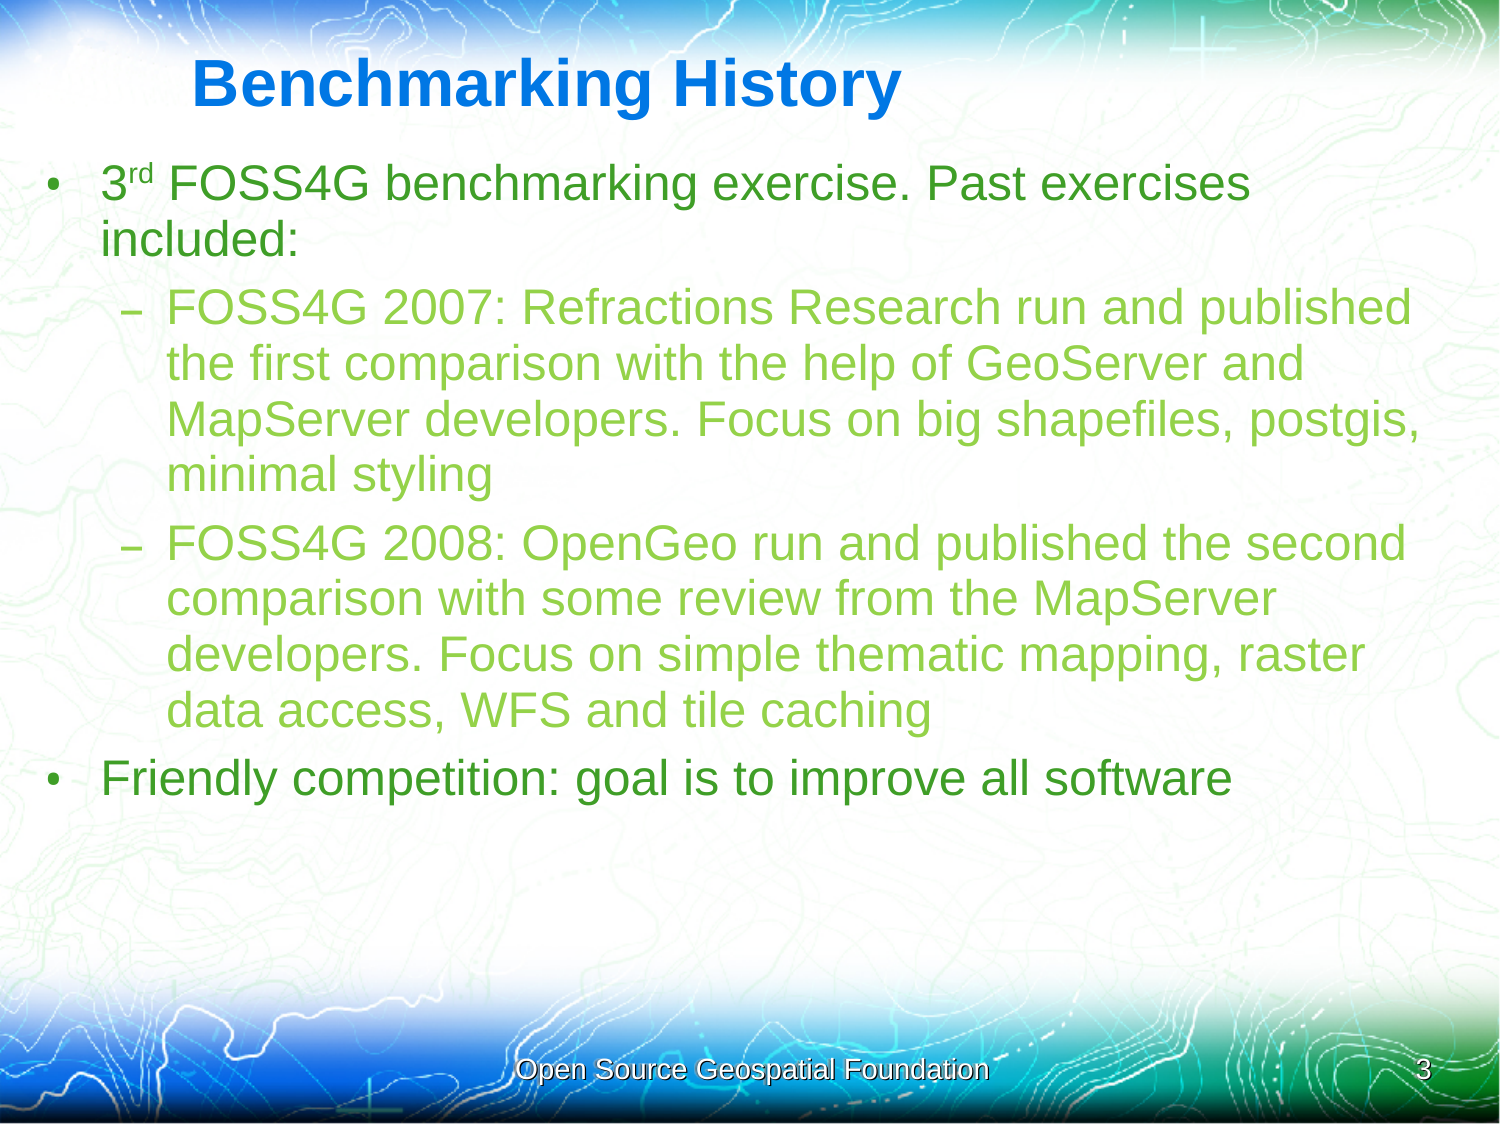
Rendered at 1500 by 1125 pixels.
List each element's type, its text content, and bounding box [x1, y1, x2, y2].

title Benchmarking History [177, 33, 1477, 135]
picture [0, 0, 1500, 1125]
list 3rd FOSS4G benchmarking exercise. Past exercises included: FOSS4G 2007: Refractions Research run and published the first comparison with the help of GeoServer and MapServer developers. Focus on big shapefiles, postgis, minimal styling FOSS4G 2008: OpenGeo run and published the second comparison with some review from the MapServer developers. Focus on simple thematic mapping, raster data access, WFS and tile caching Friendly competition: goal is to improve all software [29, 147, 1477, 1034]
